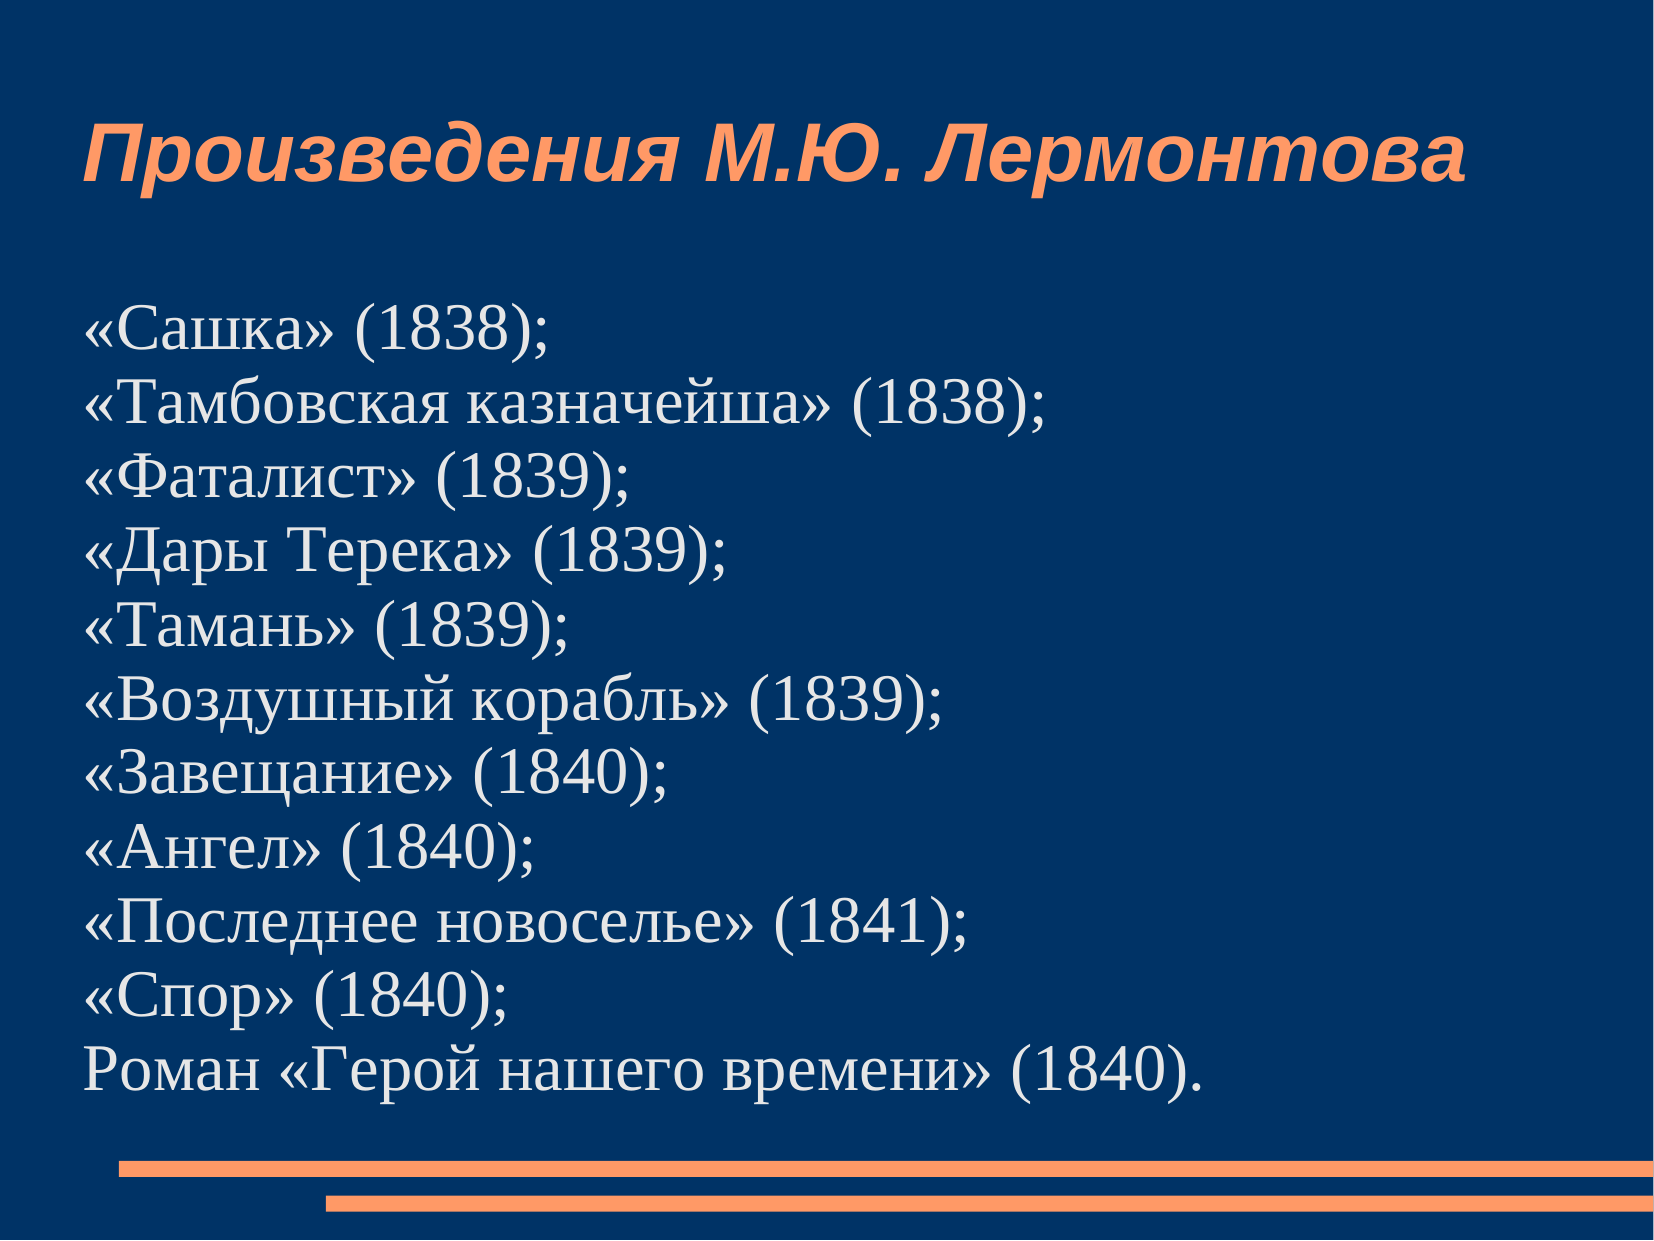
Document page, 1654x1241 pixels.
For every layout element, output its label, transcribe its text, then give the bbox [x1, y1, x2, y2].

title Произведения М.Ю. Лермонтова [82, 56, 1571, 250]
list «Сашка» (1838); «Тамбовская казначейша» (1838); «Фаталист» (1839); «Дары Терека» (1839); «Тамань» (1839); «Воздушный корабль» (1839); «Завещание» (1840); «Ангел» (1840); «Последнее новоселье» (1841); «Спор» (1840); Роман «Герой нашего времени» (1840). [82, 290, 1571, 1105]
